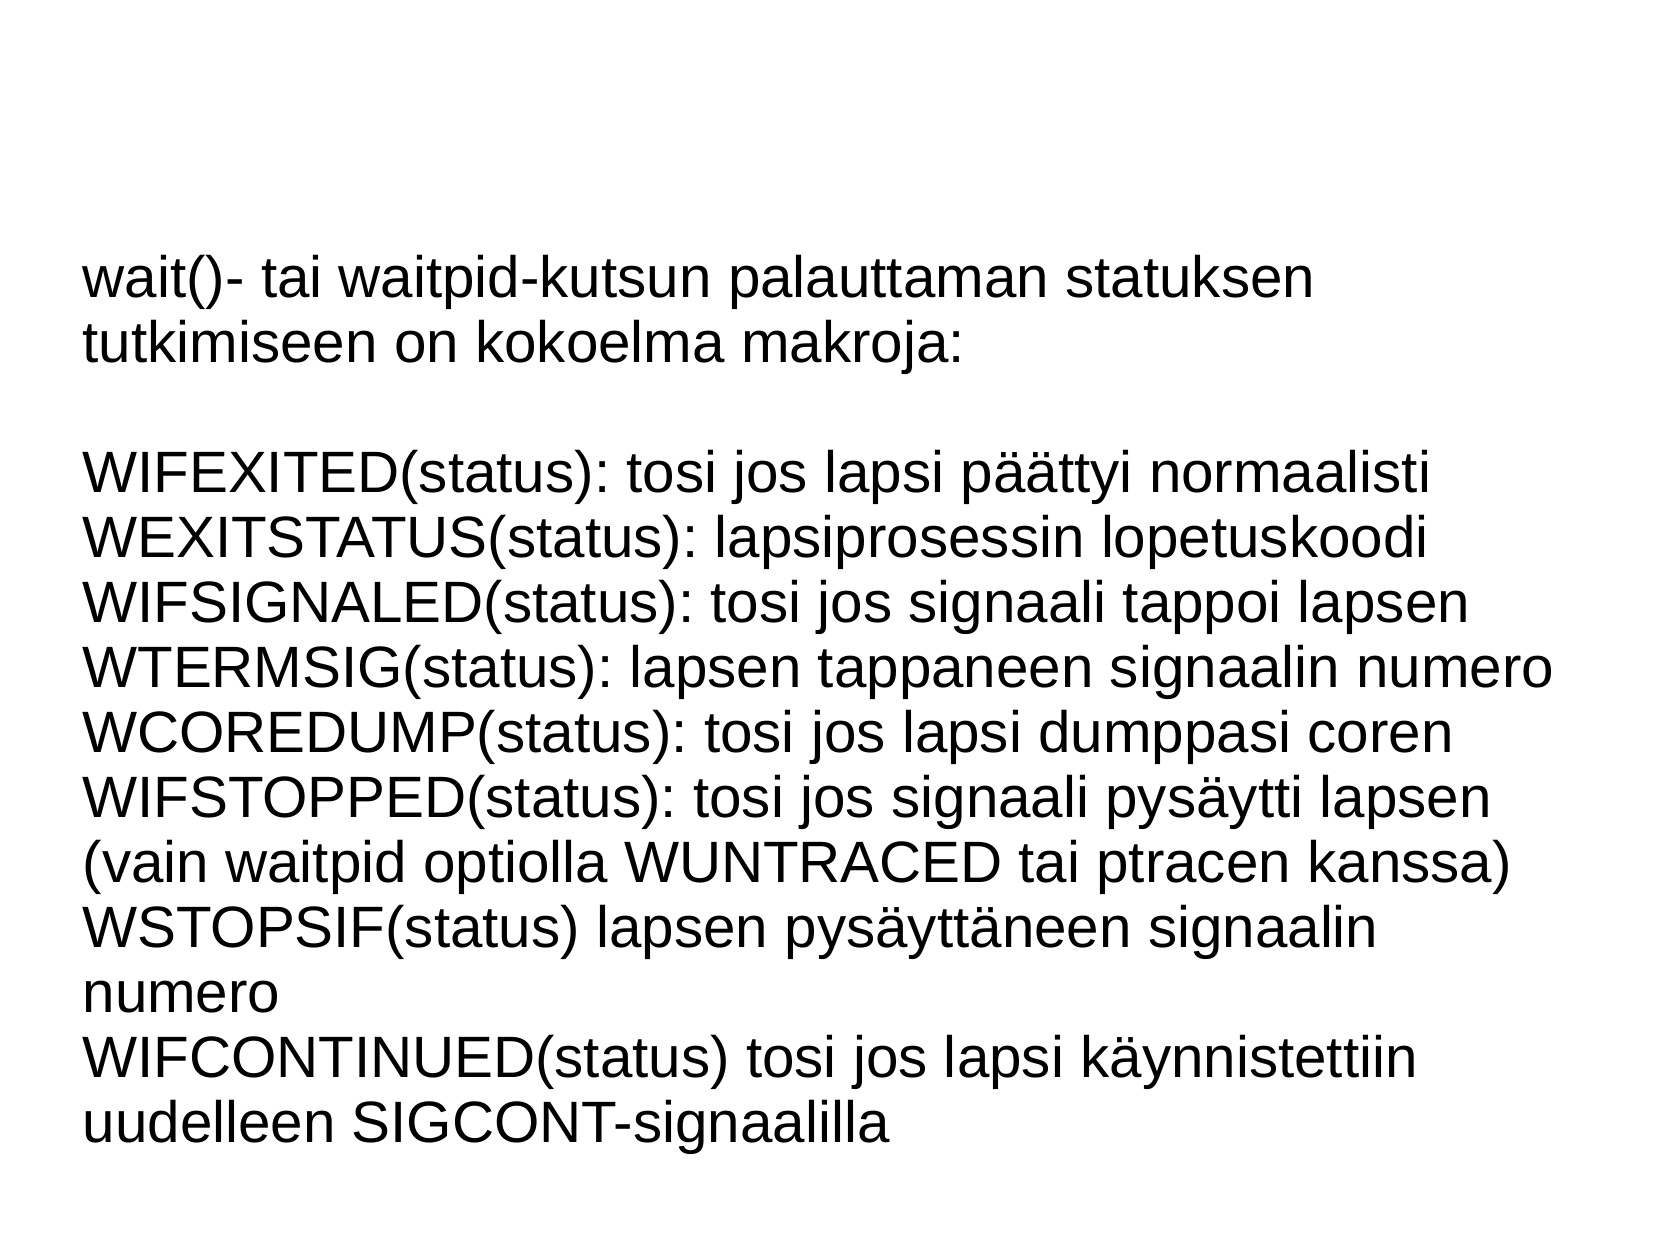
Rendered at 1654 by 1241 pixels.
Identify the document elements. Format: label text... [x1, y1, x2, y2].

text_box wait()- tai waitpid-kutsun palauttaman statuksen tutkimiseen on kokoelma makroja: WIFEXITED(status): tosi jos lapsi päättyi normaalisti WEXITSTATUS(status): lapsiprosessin lopetuskoodi WIFSIGNALED(status): tosi jos signaali tappoi lapsen WTERMSIG(status): lapsen tappaneen signaalin numero WCOREDUMP(status): tosi jos lapsi dumppasi coren WIFSTOPPED(status): tosi jos signaali pysäytti lapsen (vain waitpid optiolla WUNTRACED tai ptracen kanssa) WSTOPSIF(status) lapsen pysäyttäneen signaalin numero WIFCONTINUED(status) tosi jos lapsi käynnistettiin uudelleen SIGCONT-signaalilla [82, 244, 1571, 1155]
